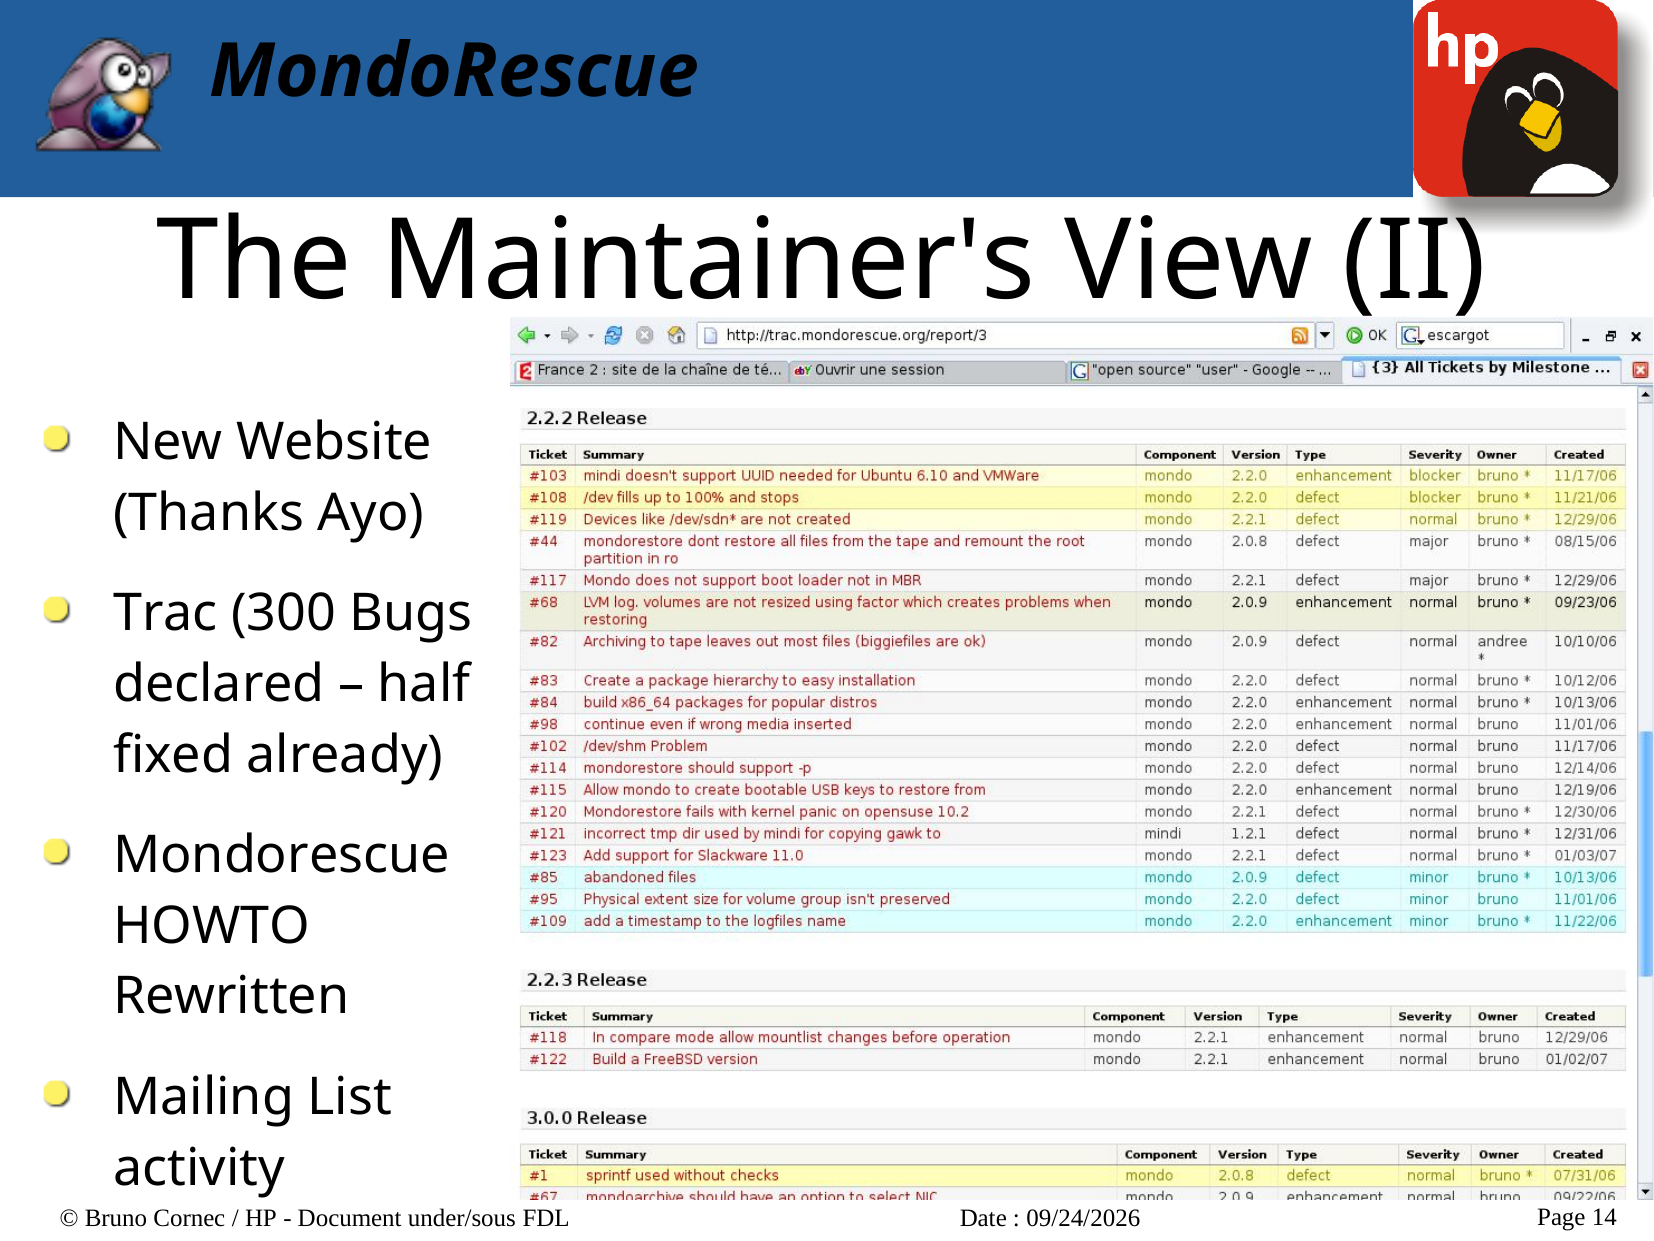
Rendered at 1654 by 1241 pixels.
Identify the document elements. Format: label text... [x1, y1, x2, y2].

list New Website (Thanks Ayo) Trac (300 Bugs declared – half fixed already) Mondorescue HOWTO Rewritten Mailing List activity [30, 404, 547, 1241]
picture [1413, 0, 1654, 235]
picture [0, 0, 211, 199]
text_box The Maintainer's View (II) [156, 178, 1521, 318]
picture [510, 316, 1654, 1200]
